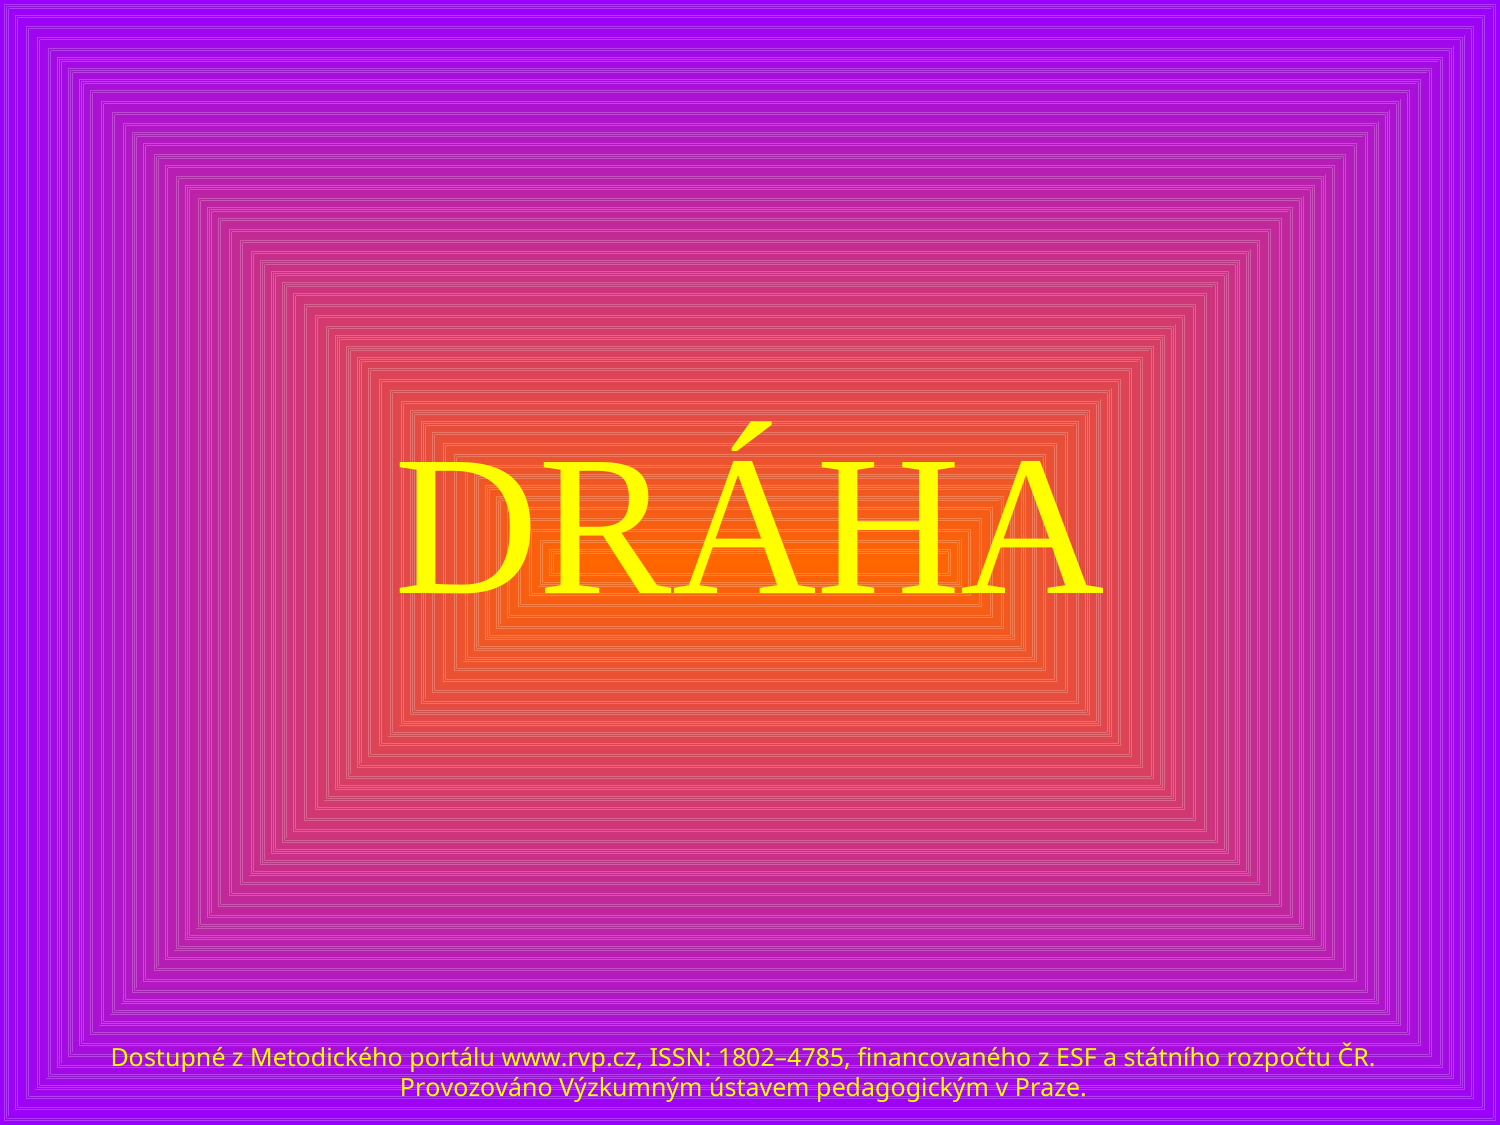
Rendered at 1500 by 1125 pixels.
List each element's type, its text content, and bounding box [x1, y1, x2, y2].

text_box DRÁHA [0, 385, 1500, 641]
text_box Dostupné z Metodického portálu www.rvp.cz, ISSN: 1802–4785, financovaného z ESF a státního rozpočtu ČR. Provozováno Výzkumným ústavem pedagogickým v Praze. [35, 1041, 1454, 1102]
